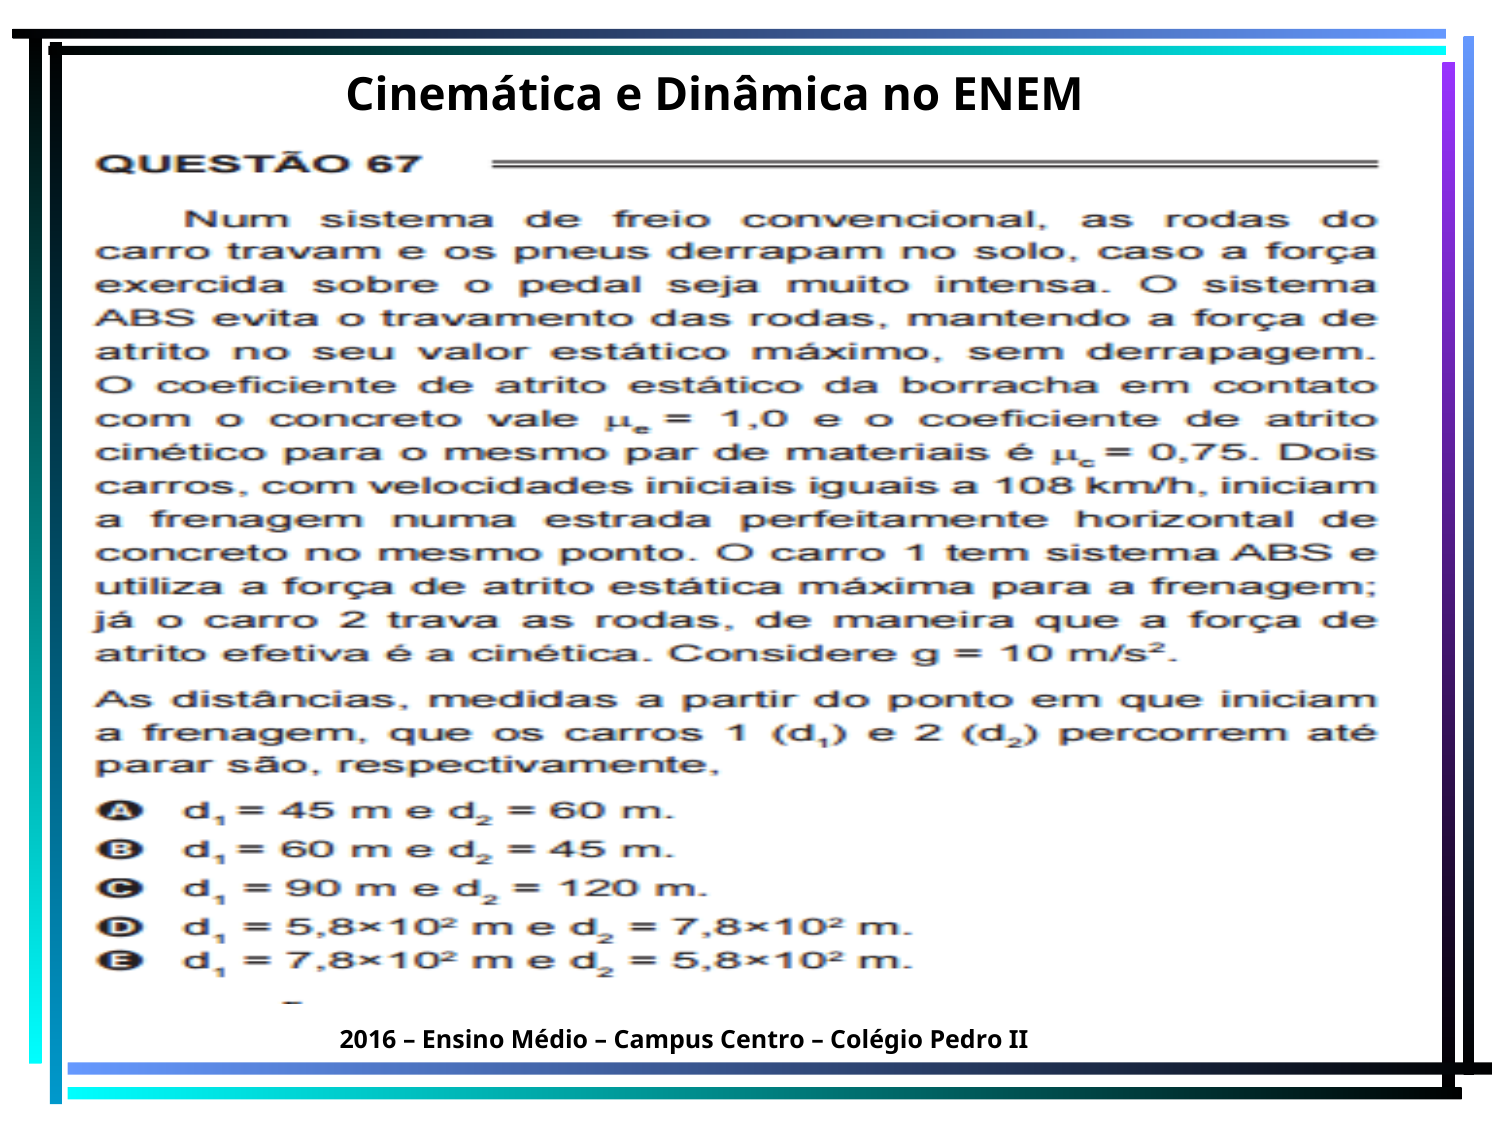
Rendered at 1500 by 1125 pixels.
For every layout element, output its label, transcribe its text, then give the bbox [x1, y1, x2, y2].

picture [0, 0, 1500, 1125]
text_box 2016 – Ensino Médio – Campus Centro – Colégio Pedro II [324, 1016, 1045, 1063]
text_box Cinemática e Dinâmica no ENEM [330, 58, 1099, 129]
